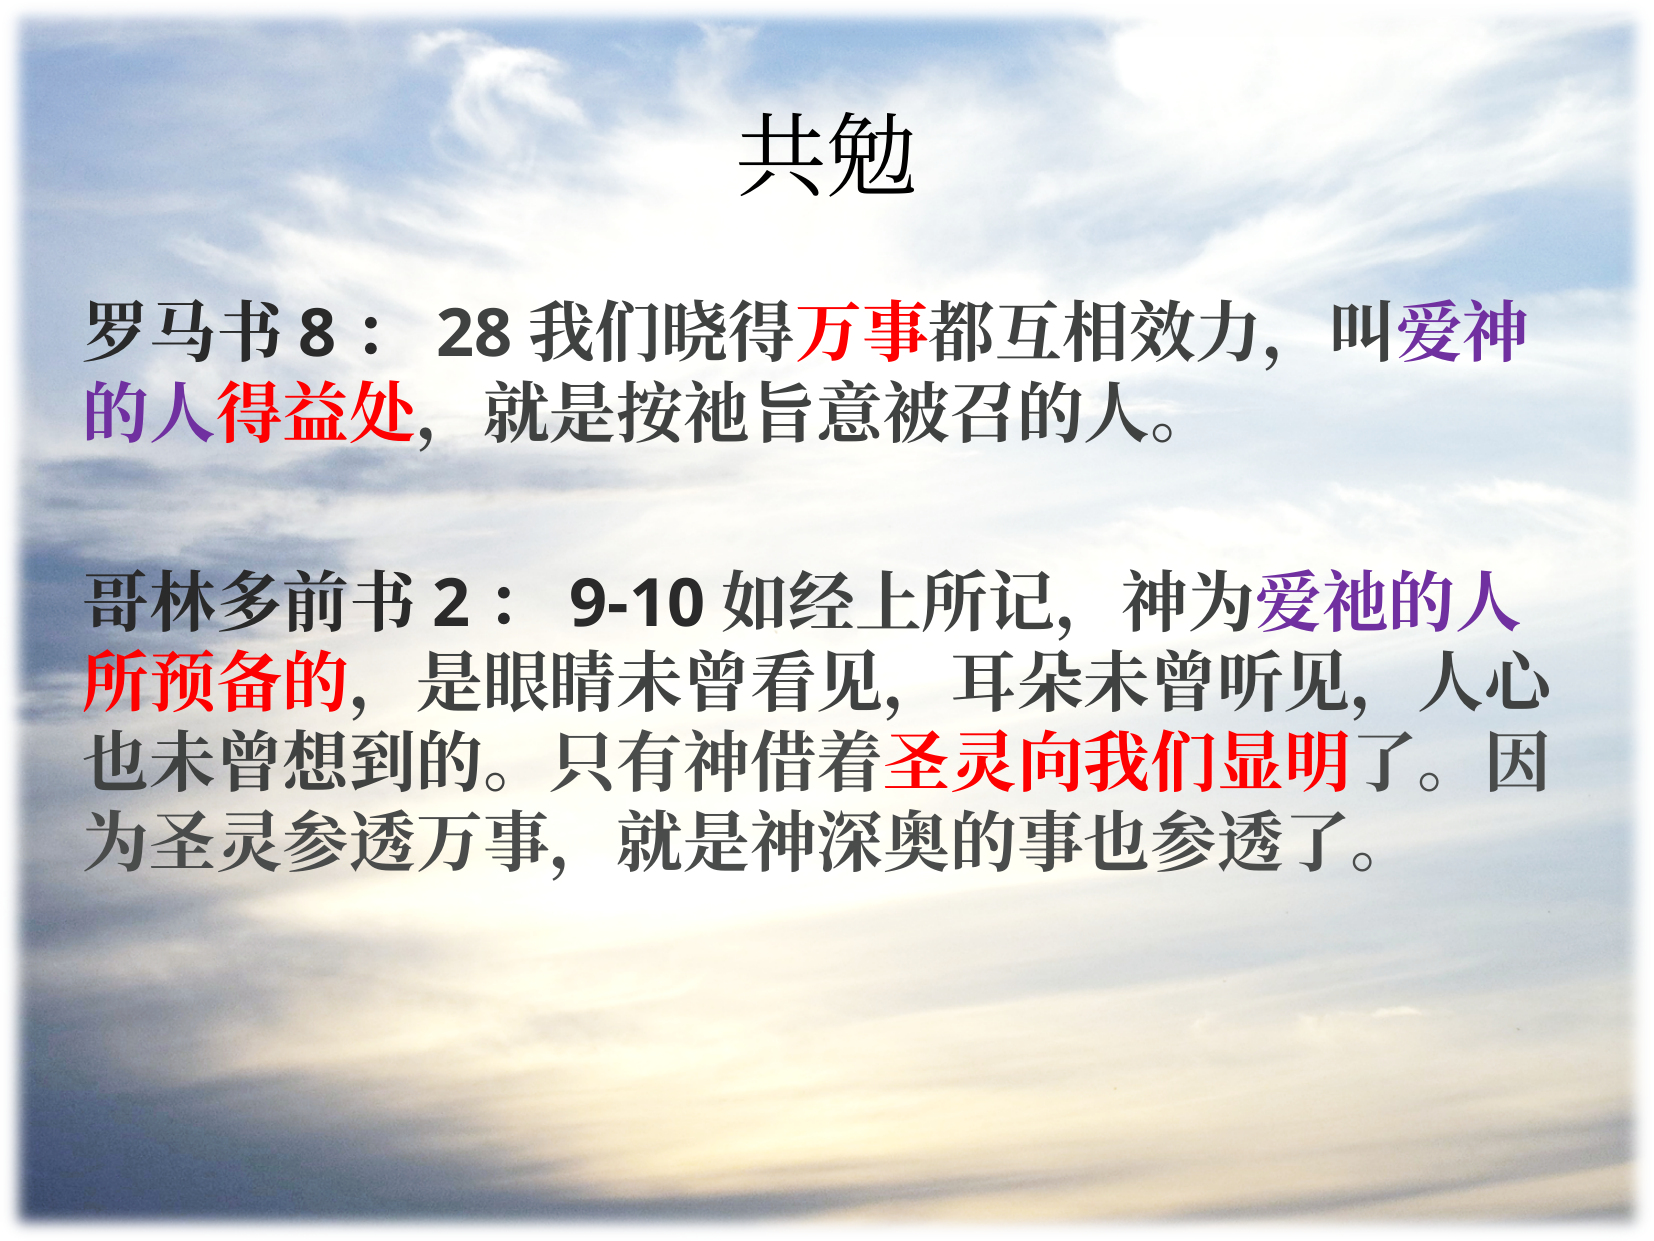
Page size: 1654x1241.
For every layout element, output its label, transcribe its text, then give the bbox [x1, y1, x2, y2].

title 共勉 [82, 49, 1571, 257]
list 罗马书8：28我们晓得万事都互相效力，叫爱神的人得益处，就是按祂旨意被召的人。 哥林多前书2：9-10如经上所记，神为爱祂的人所预备的，是眼睛未曾看见，耳朵未曾听见，人心也未曾想到的。只有神借着圣灵向我们显明了。因为圣灵参透万事，就是神深奥的事也参透了。 [82, 290, 1571, 1109]
picture [0, 0, 1654, 1241]
